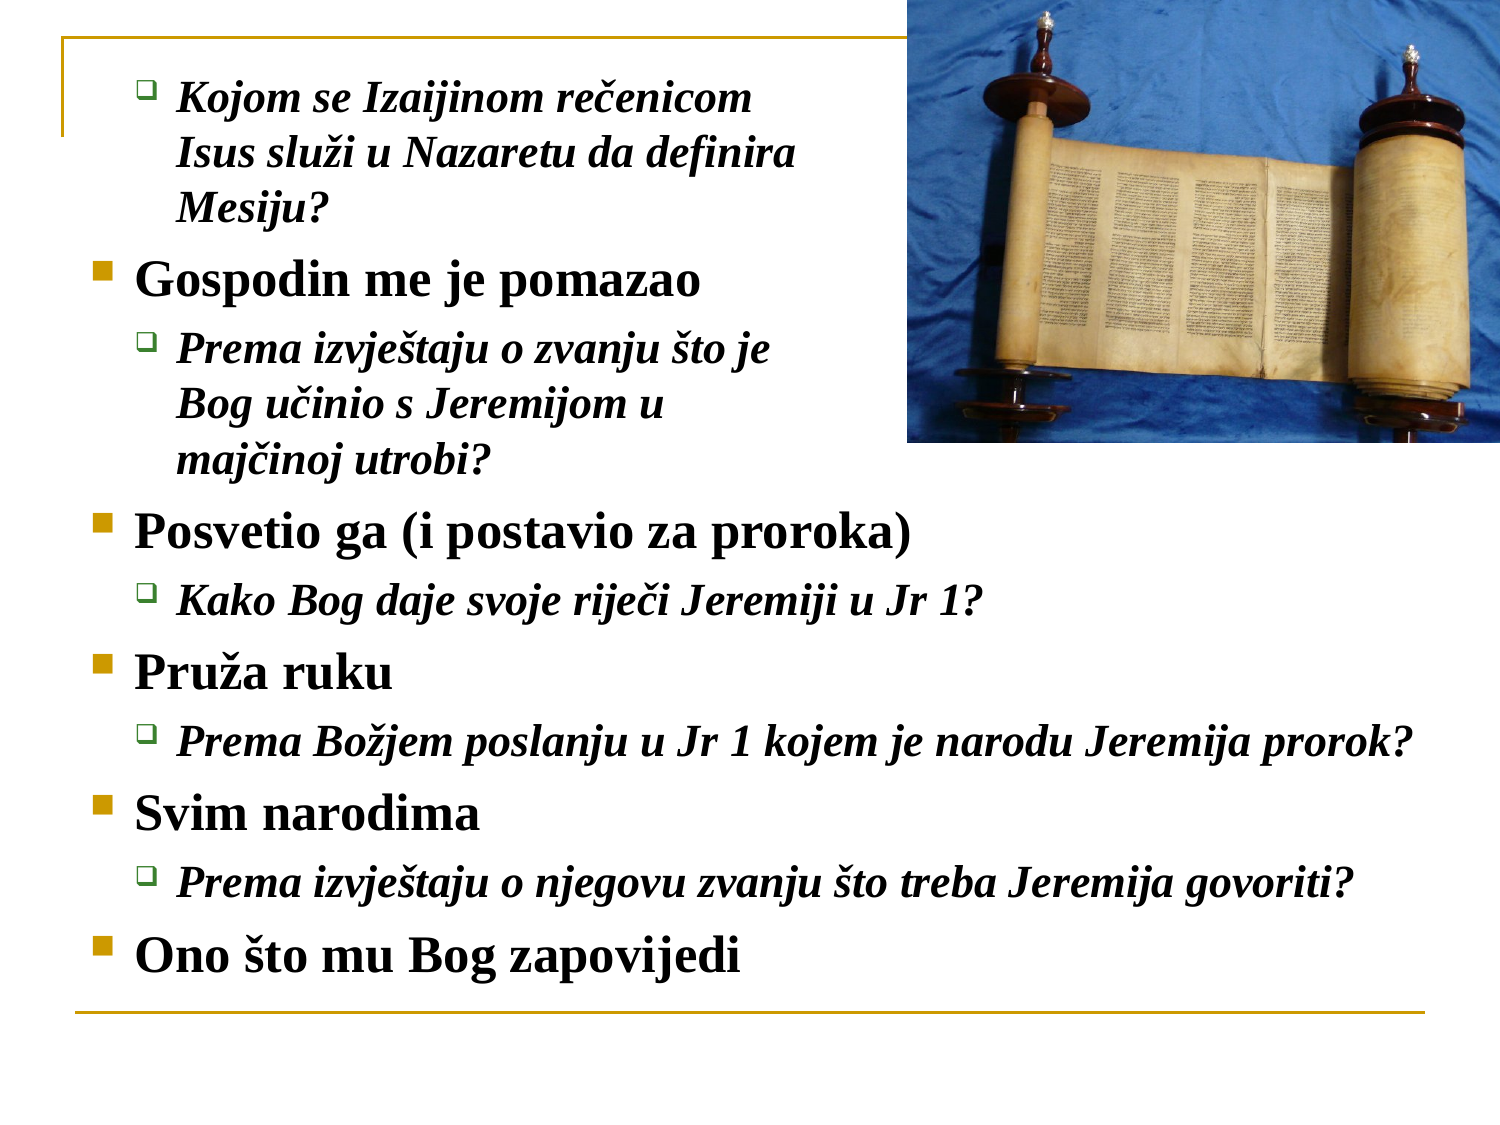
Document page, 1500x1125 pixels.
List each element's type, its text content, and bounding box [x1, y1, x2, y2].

picture [907, 0, 1500, 443]
list Kojom se Izaijinom rečenicom Isus služi u Nazaretu da definira Mesiju? Gospodin me je pomazao Prema izvještaju o zvanju što je Bog učinio s Jeremijom u majčinoj utrobi? Posvetio ga (i postavio za proroka) Kako Bog daje svoje riječi Jeremiji u Jr 1? Pruža ruku Prema Božjem poslanju u Jr 1 kojem je narodu Jeremija prorok? Svim narodima Prema izvještaju o njegovu zvanju što treba Jeremija govoriti? Ono što mu Bog zapovijedi [75, 59, 1500, 1006]
